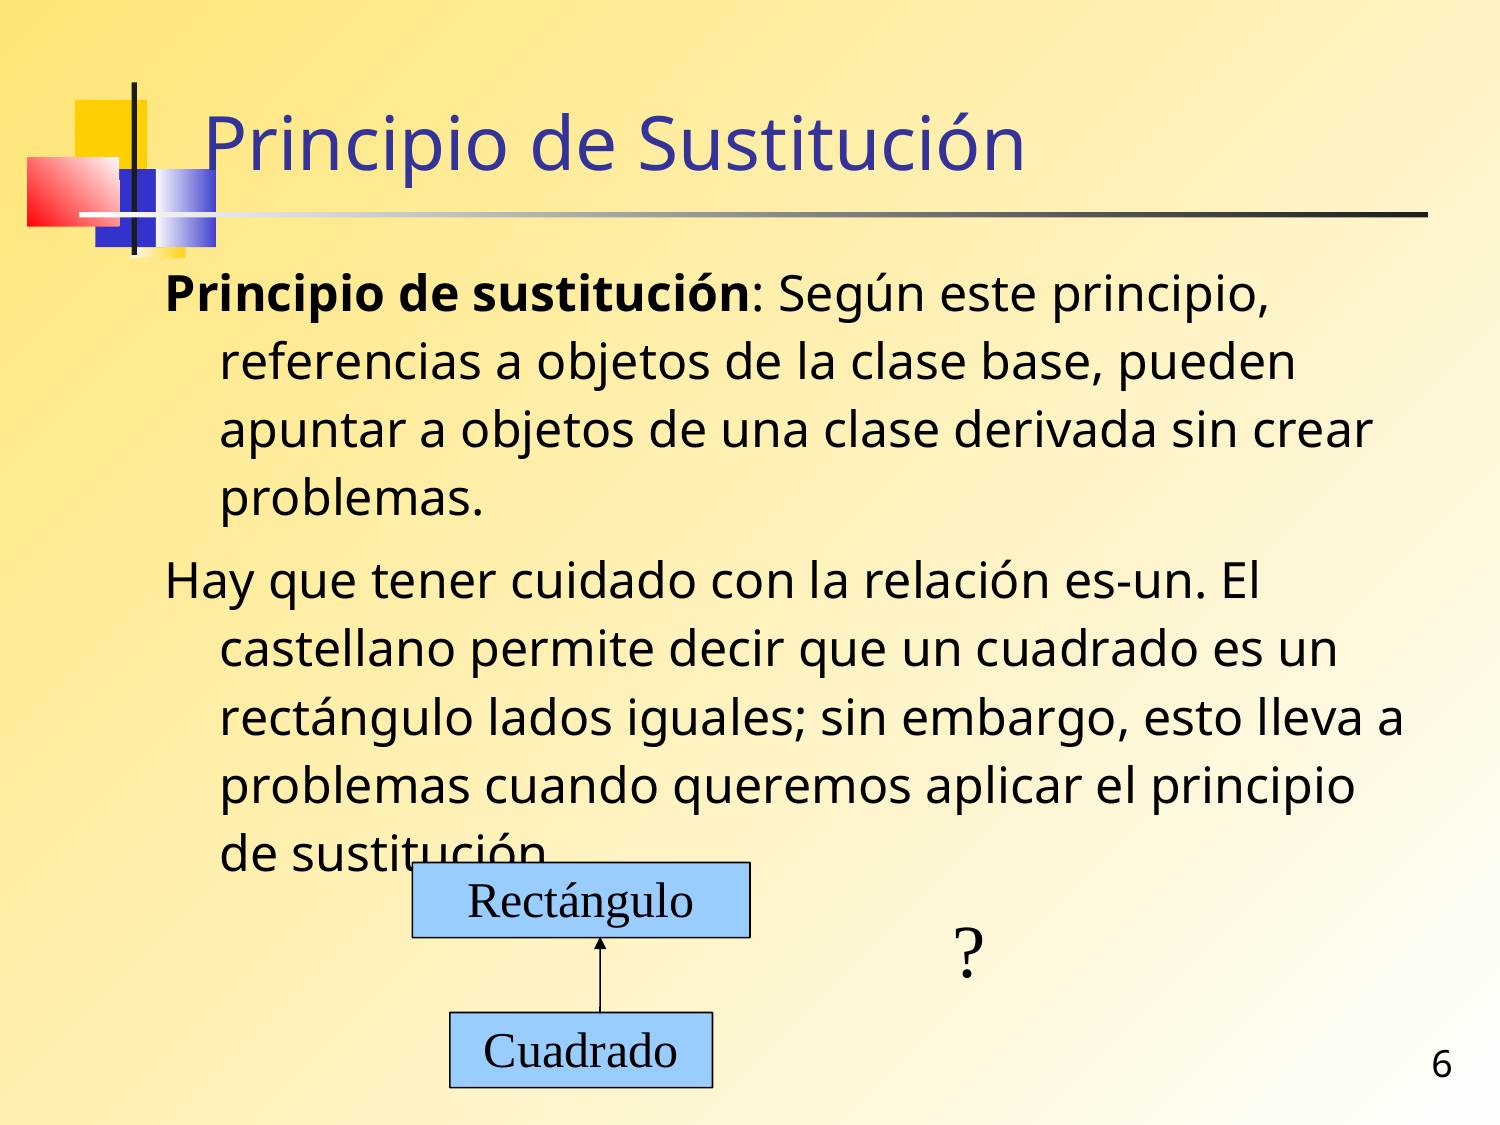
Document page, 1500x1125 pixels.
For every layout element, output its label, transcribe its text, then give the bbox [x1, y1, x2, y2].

list Principio de sustitución: Según este principio, referencias a objetos de la clase base, pueden apuntar a objetos de una clase derivada sin crear problemas. Hay que tener cuidado con la relación es-un. El castellano permite decir que un cuadrado es un rectángulo lados iguales; sin embargo, esto lleva a problemas cuando queremos aplicar el principio de sustitución. [150, 249, 1426, 821]
text_box ? [937, 899, 1013, 1003]
text_box Rectángulo [412, 862, 751, 938]
text_box Cuadrado [449, 1012, 713, 1088]
title Principio de Sustitución [187, 1, 1466, 201]
